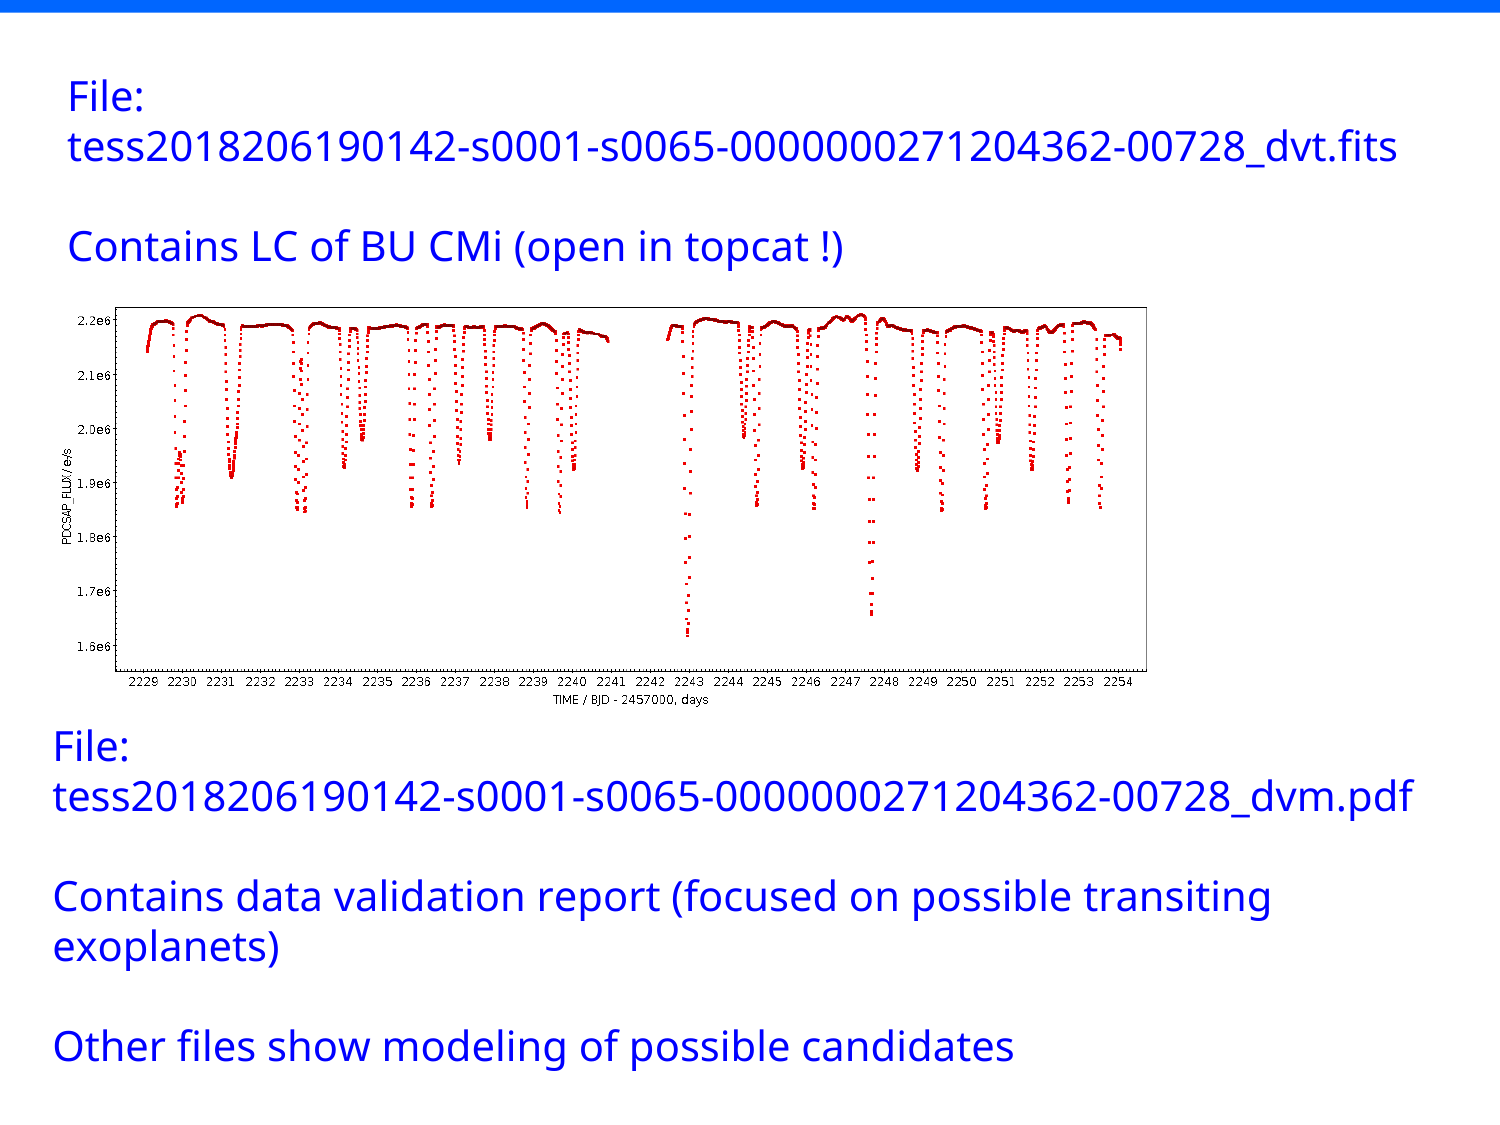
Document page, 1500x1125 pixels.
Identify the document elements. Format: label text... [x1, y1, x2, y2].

text_box File: tess2018206190142-s0001-s0065-0000000271204362-00728_dvm.pdf Contains data validation report (focused on possible transiting exoplanets) Other files show modeling of possible candidates [37, 712, 1461, 1028]
picture [57, 299, 1163, 708]
text_box File: tess2018206190142-s0001-s0065-0000000271204362-00728_dvt.fits Contains LC of BU CMi (open in topcat !) [52, 62, 1463, 278]
